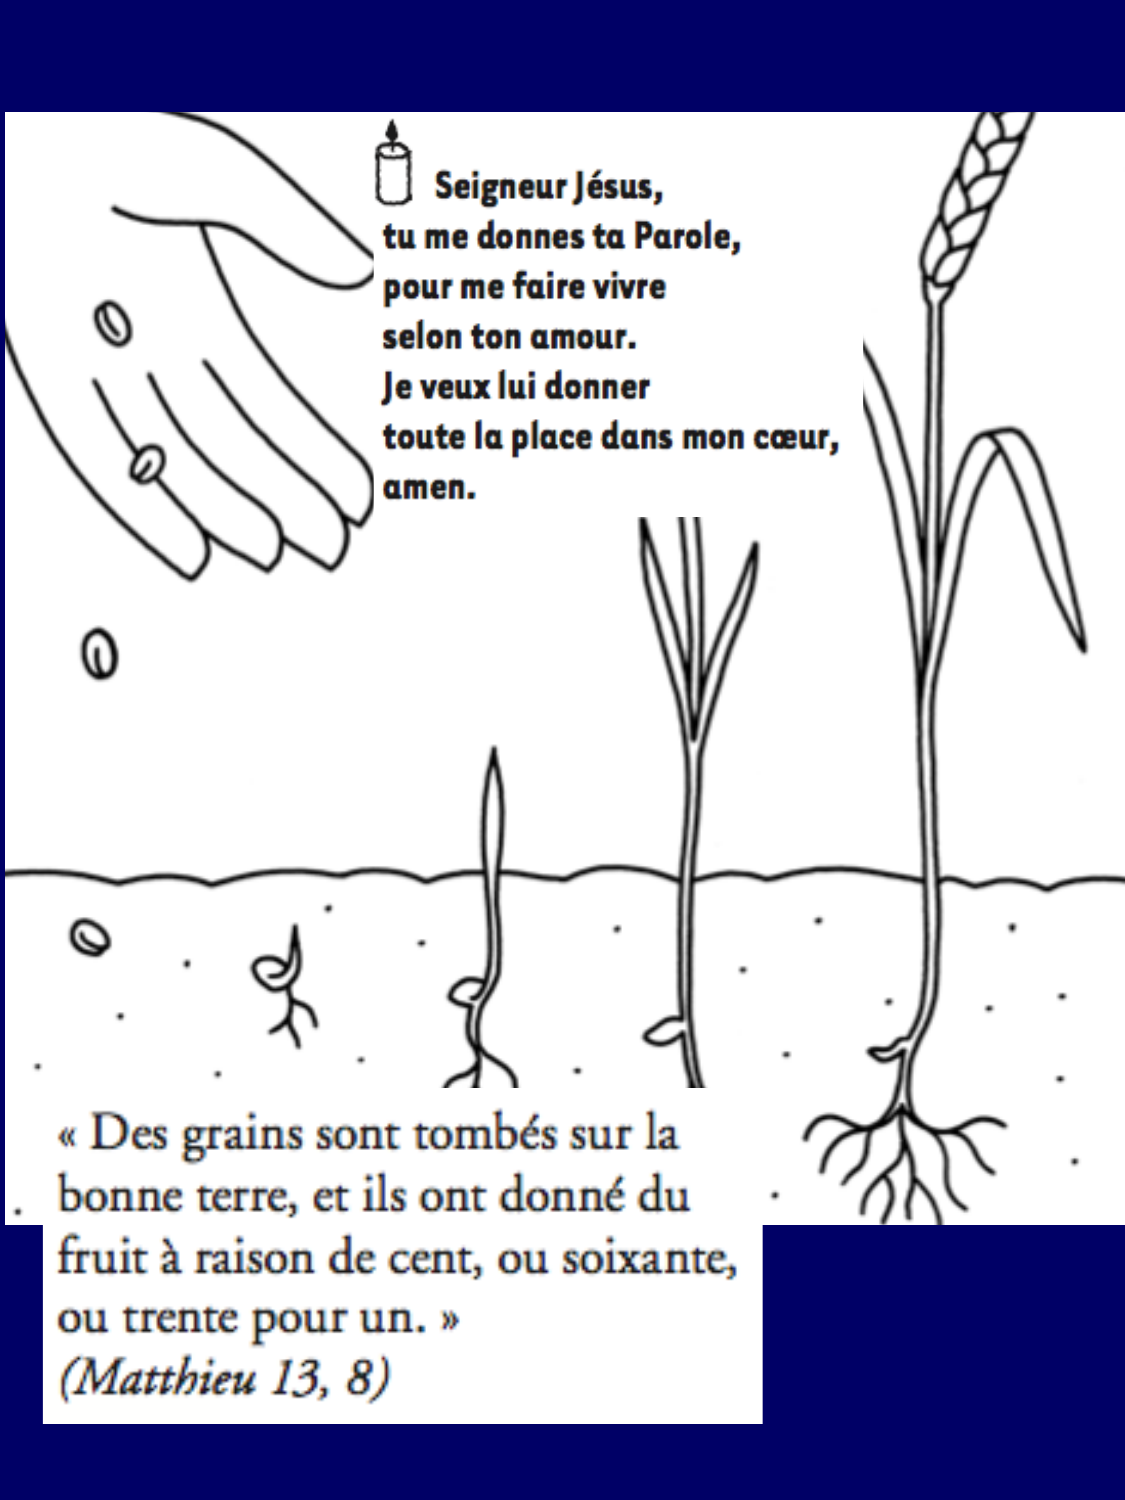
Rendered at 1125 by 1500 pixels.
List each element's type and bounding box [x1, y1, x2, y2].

picture [5, 112, 1125, 1424]
